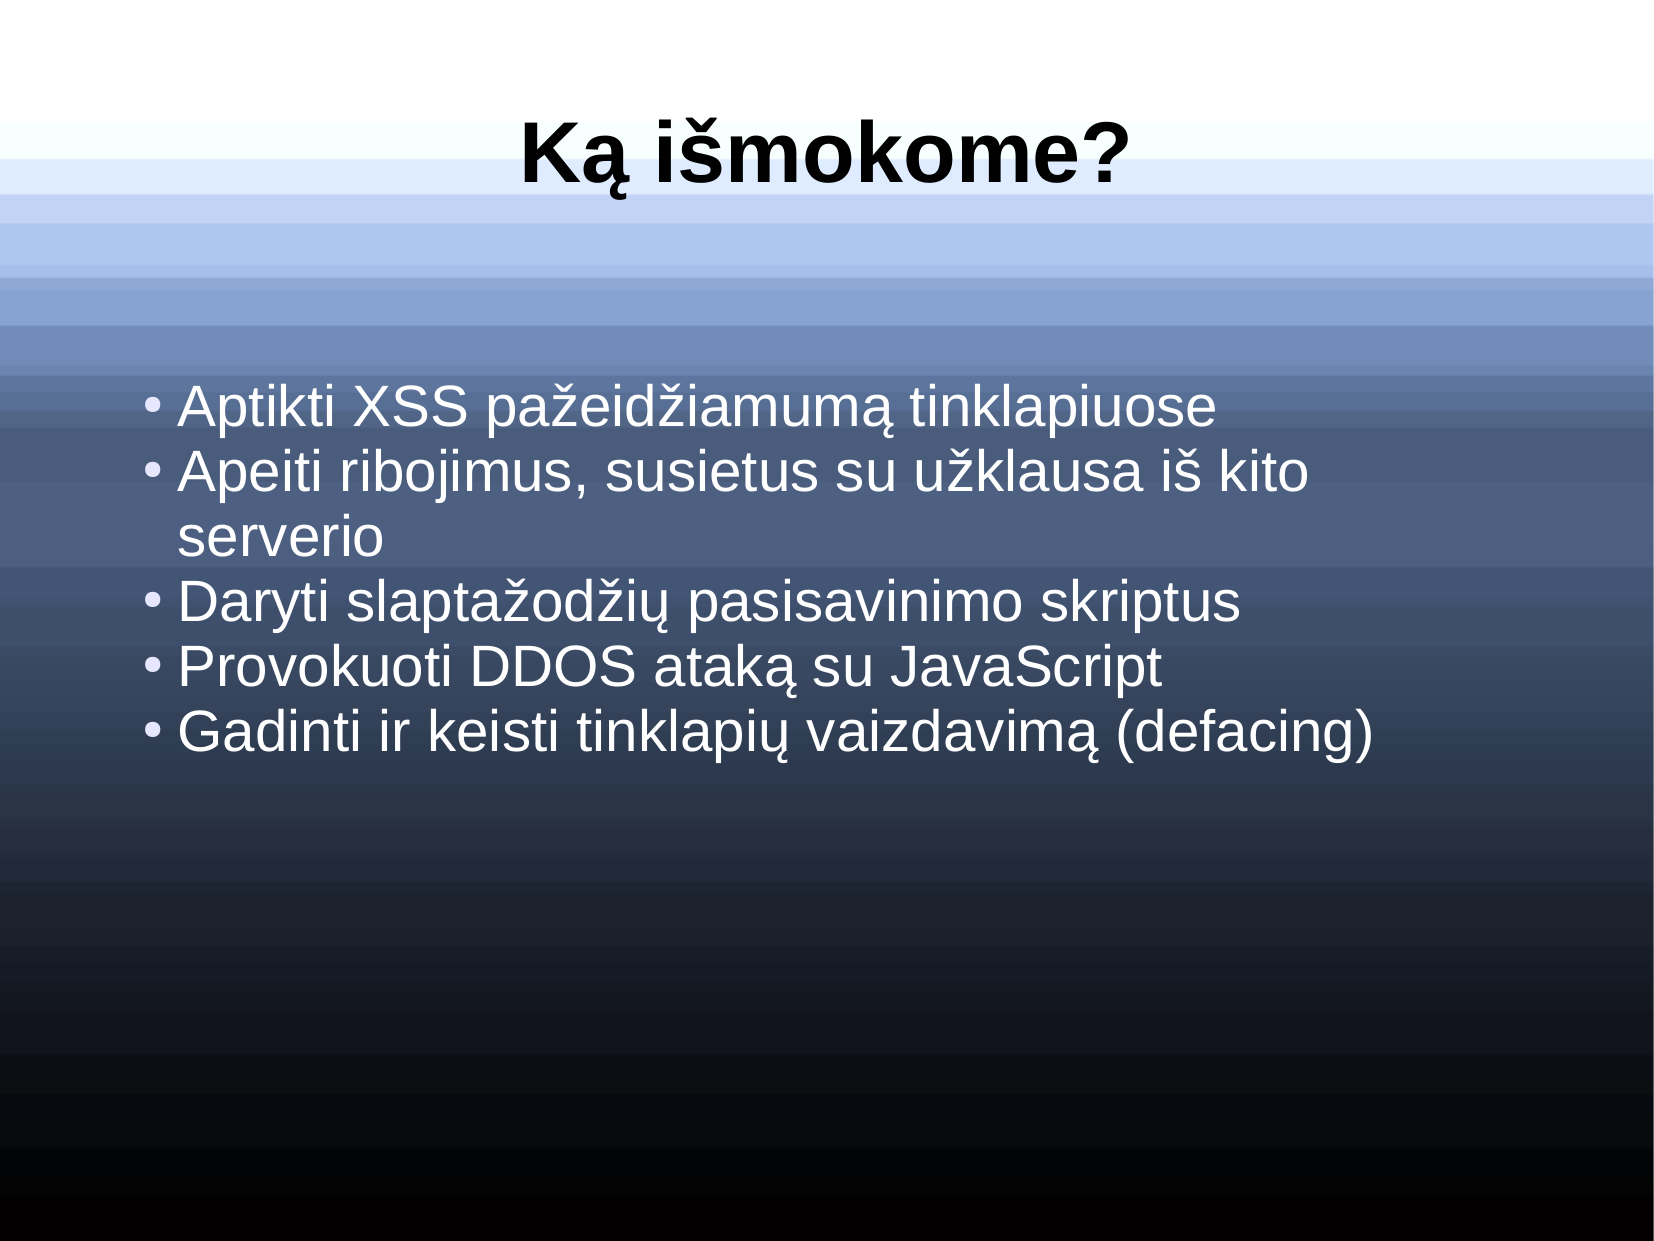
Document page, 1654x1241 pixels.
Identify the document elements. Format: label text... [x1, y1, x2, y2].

text_box Aptikti XSS pažeidžiamumą tinklapiuose Apeiti ribojimus, susietus su užklausa iš kito serverio Daryti slaptažodžių pasisavinimo skriptus Provokuoti DDOS ataką su JavaScript Gadinti ir keisti tinklapių vaizdavimą (defacing) [92, 366, 1533, 1132]
title Ką išmokome? [82, 49, 1571, 257]
picture [0, 0, 1654, 1241]
